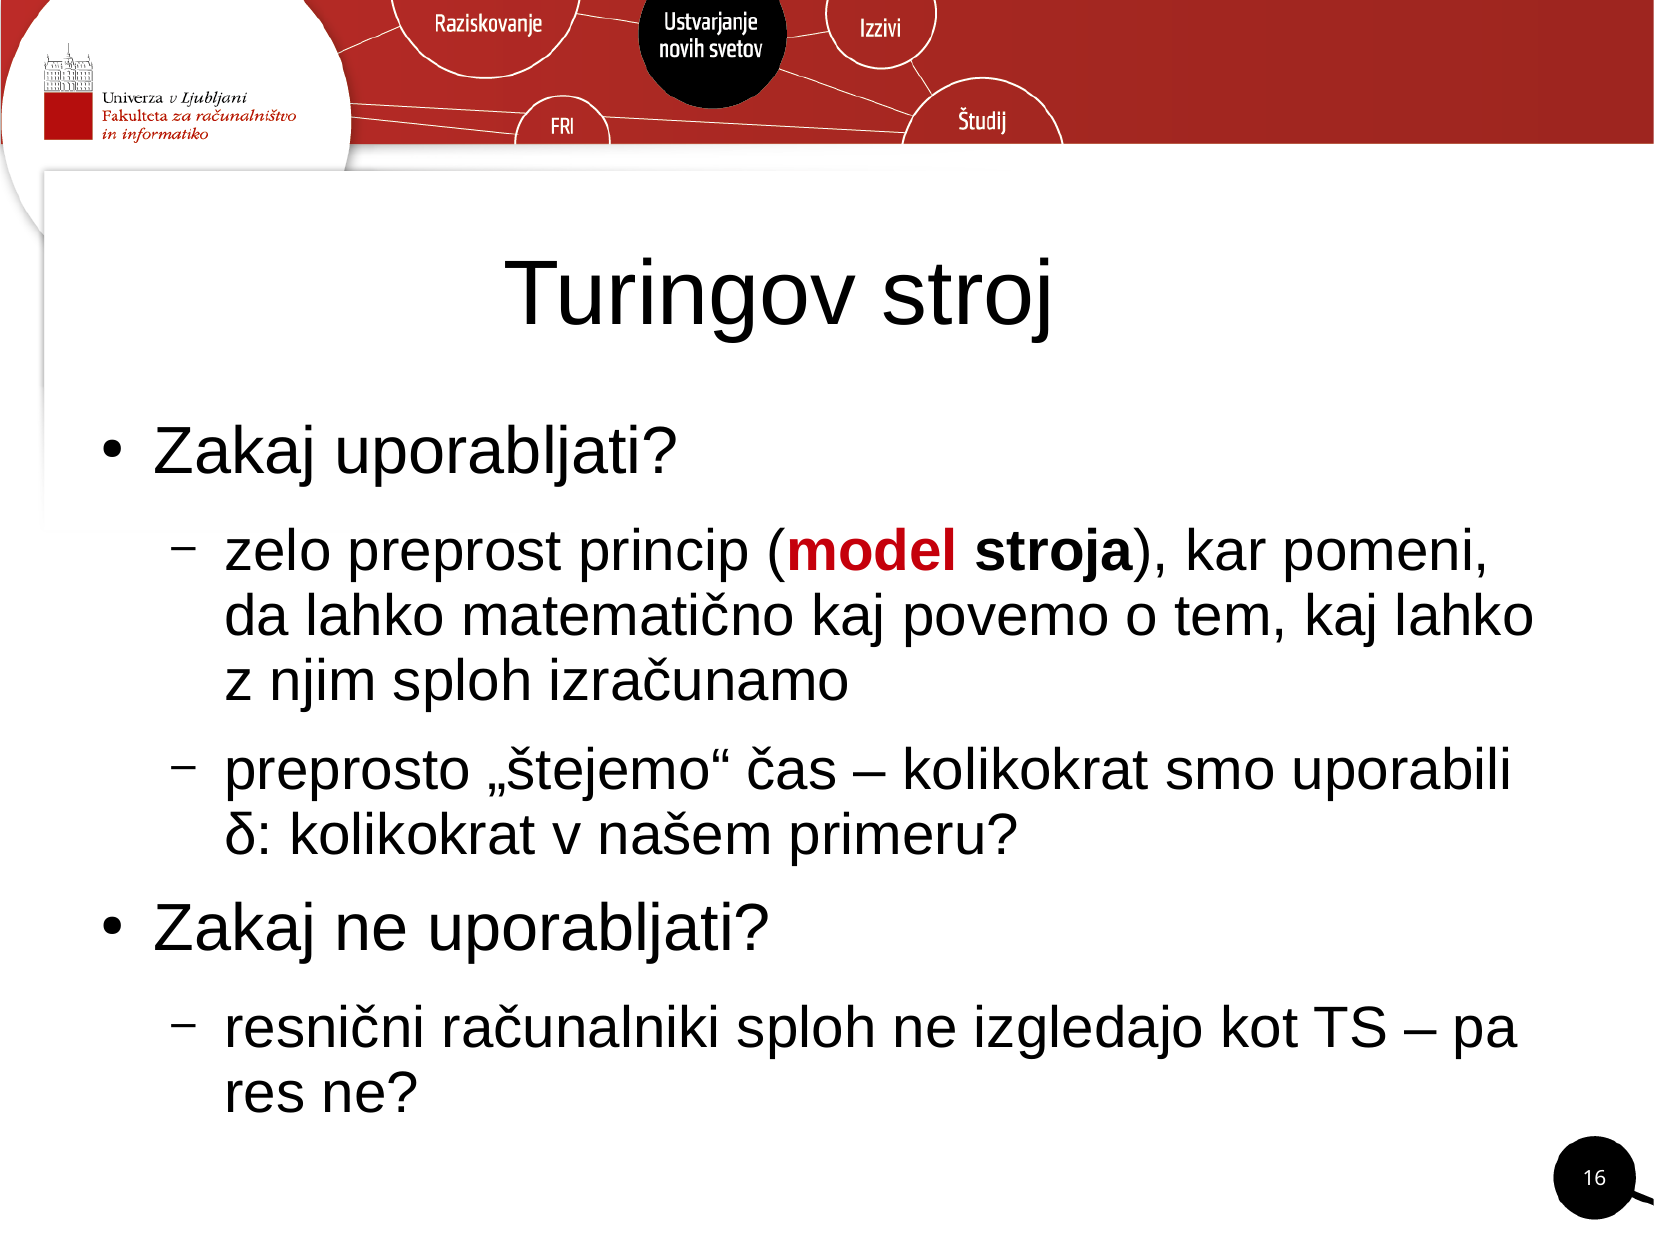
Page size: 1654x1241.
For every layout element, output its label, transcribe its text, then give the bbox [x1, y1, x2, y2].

title Turingov stroj [35, 188, 1524, 397]
list Zakaj uporabljati? zelo preprost princip (model stroja), kar pomeni, da lahko matematično kaj povemo o tem, kaj lahko z njim sploh izračunamo preprosto „štejemo“ čas – kolikokrat smo uporabili δ: kolikokrat v našem primeru? Zakaj ne uporabljati? resnični računalniki sploh ne izgledajo kot TS – pa res ne? [82, 413, 1538, 1010]
text_box <številka> [1553, 1145, 1636, 1212]
picture [0, 0, 1654, 1241]
